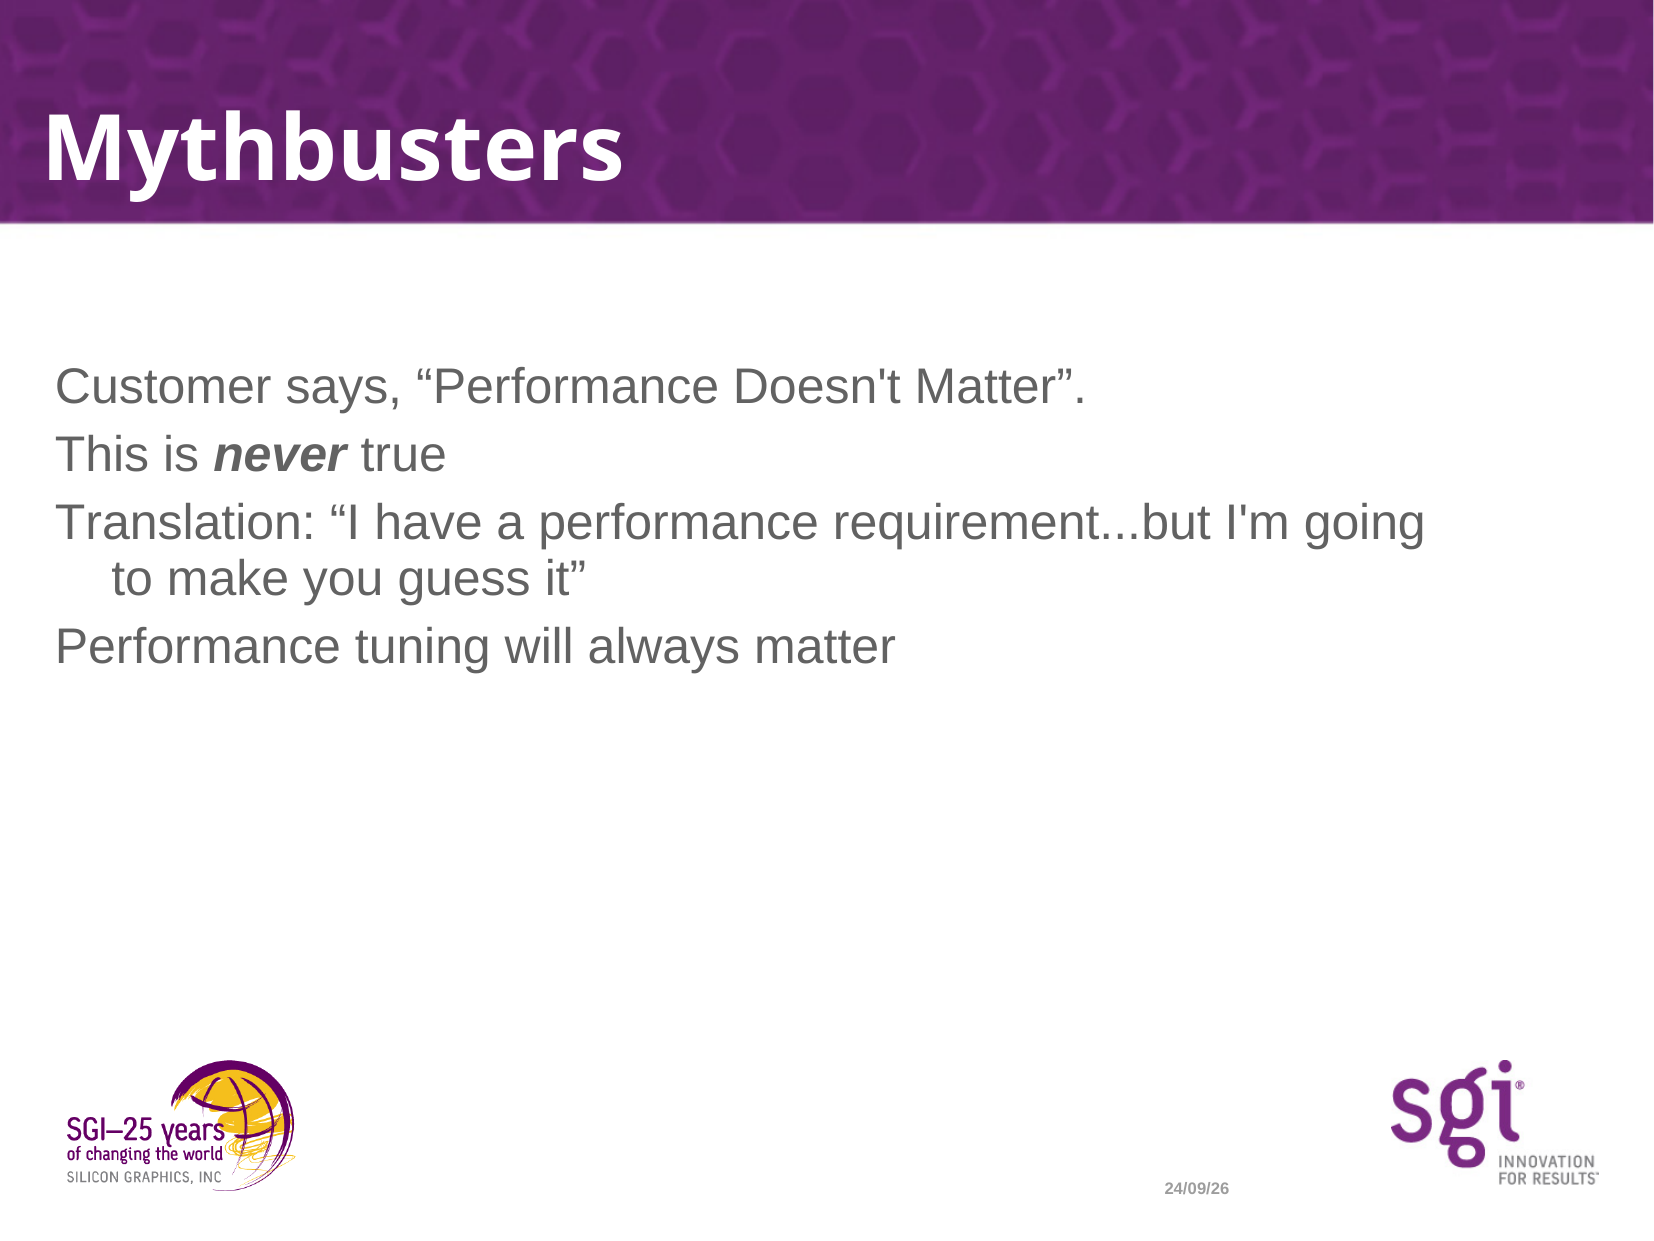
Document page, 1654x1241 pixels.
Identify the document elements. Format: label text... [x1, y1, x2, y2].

picture [0, 0, 1654, 1194]
title Mythbusters [41, 48, 1447, 241]
list Customer says, “Performance Doesn't Matter”. This is never true Translation: “I have a performance requirement...but I'm going to make you guess it” Performance tuning will always matter [55, 358, 1461, 937]
